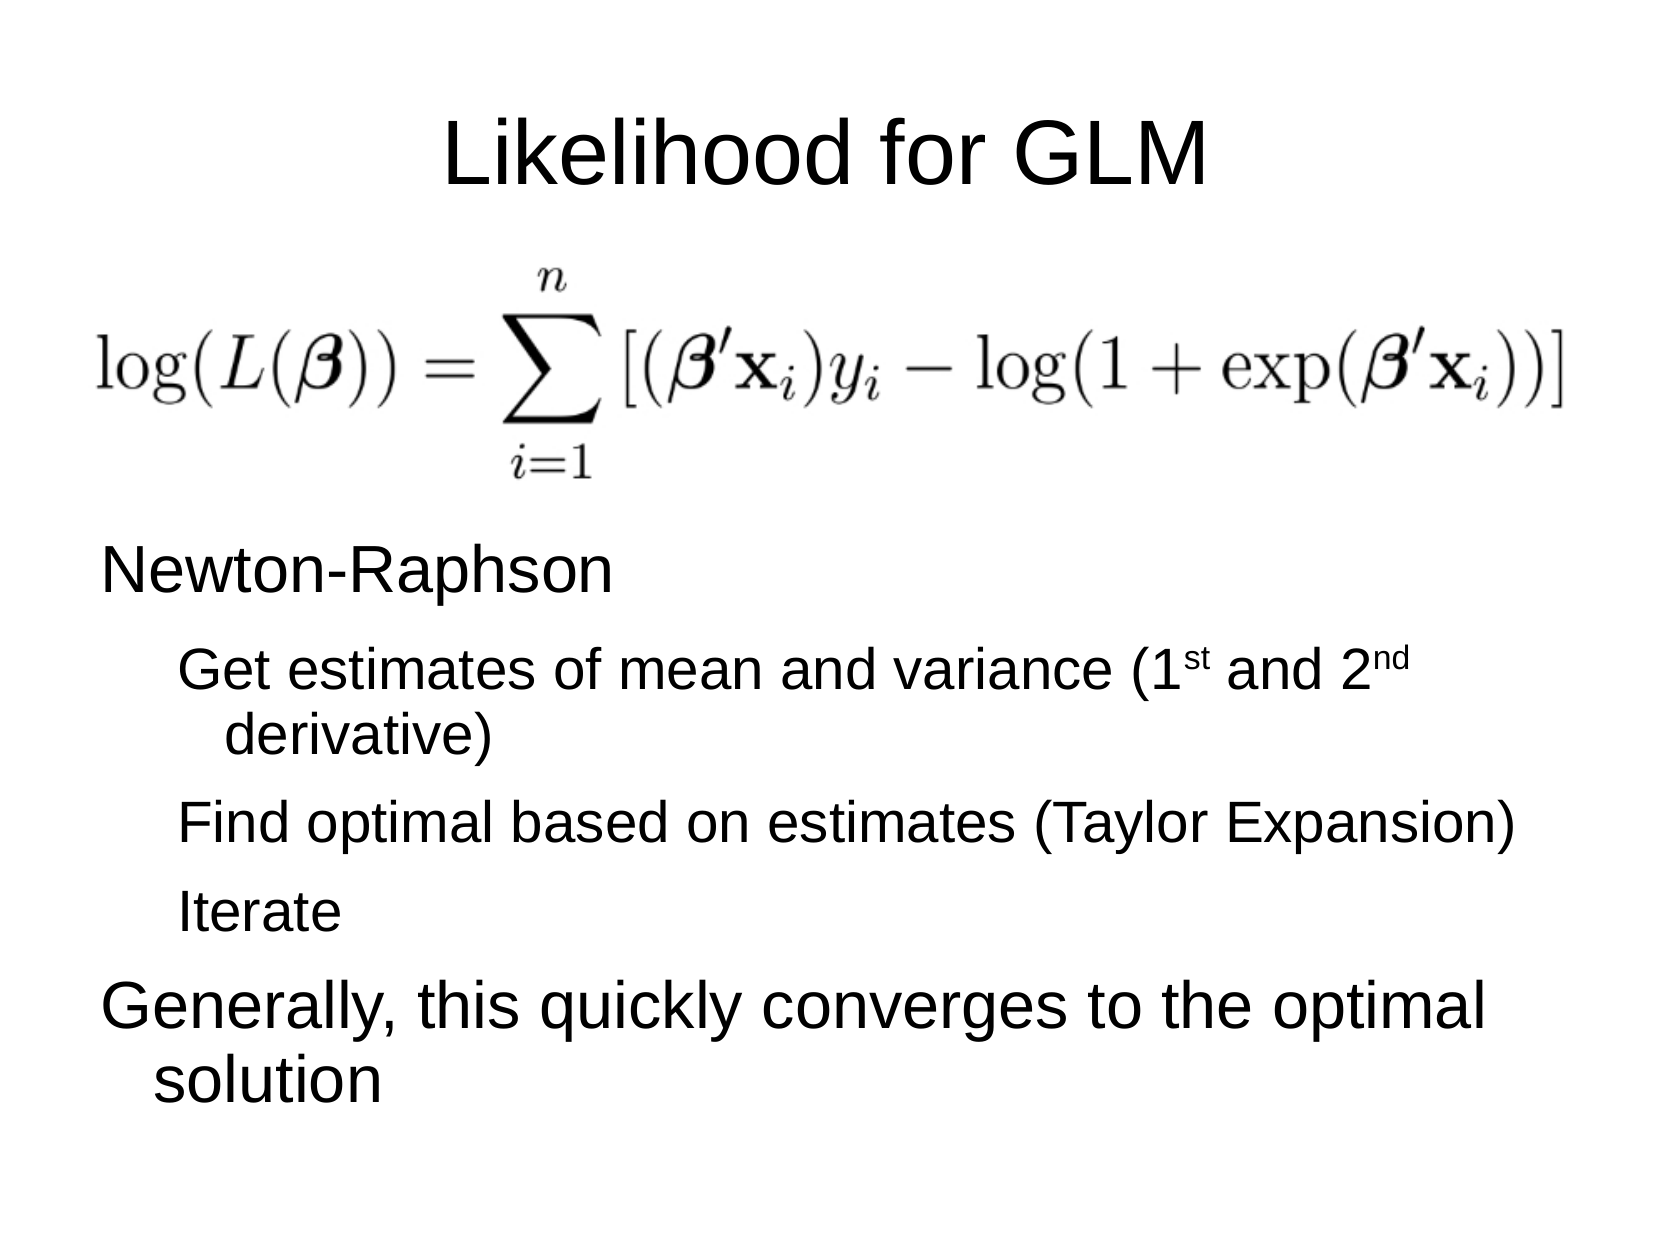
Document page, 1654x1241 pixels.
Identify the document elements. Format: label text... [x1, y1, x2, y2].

picture [71, 263, 1576, 505]
title Likelihood for GLM [82, 56, 1571, 250]
list Newton-Raphson Get estimates of mean and variance (1st and 2nd derivative) Find optimal based on estimates (Taylor Expansion) Iterate Generally, this quickly converges to the optimal solution [82, 532, 1571, 1180]
